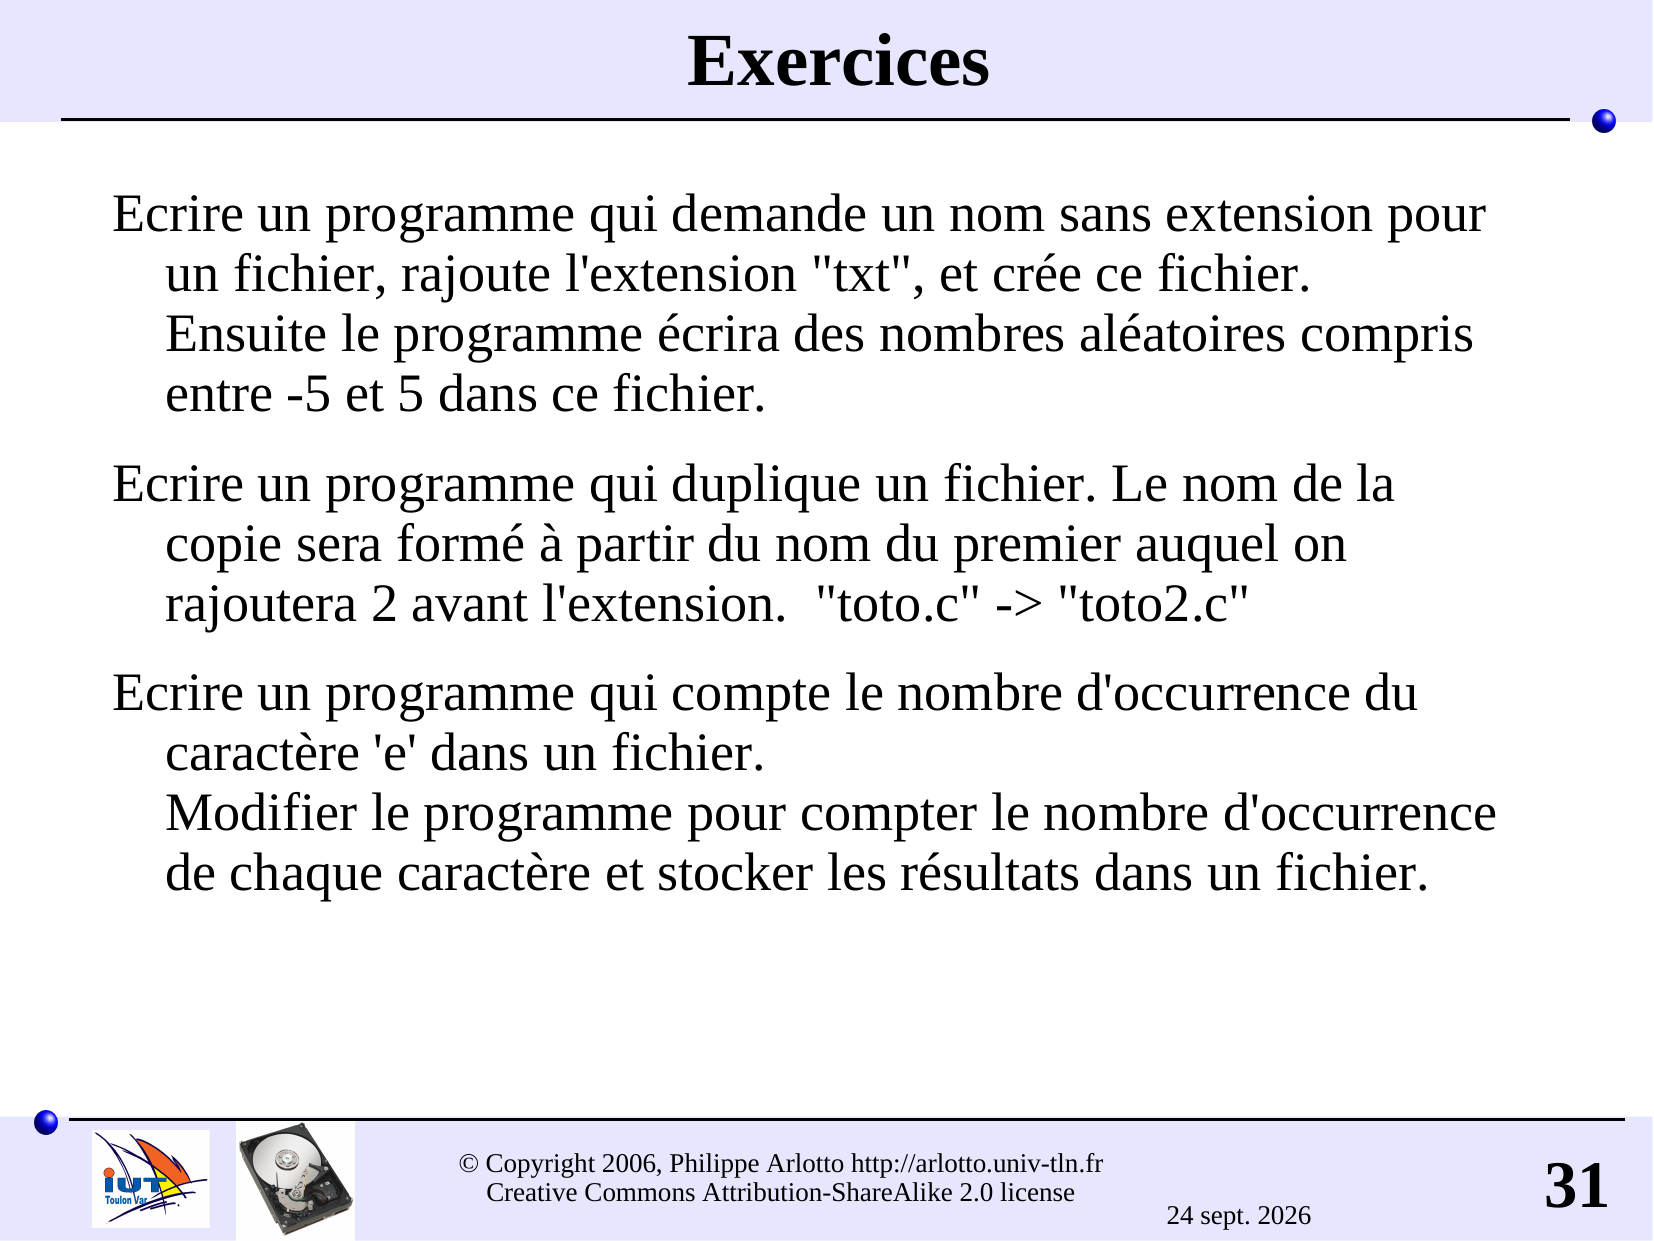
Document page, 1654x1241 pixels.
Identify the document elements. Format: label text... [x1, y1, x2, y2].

picture [236, 1121, 355, 1241]
list Ecrire un programme qui demande un nom sans extension pour un fichier, rajoute l'extension "txt", et crée ce fichier. Ensuite le programme écrira des nombres aléatoires compris entre -5 et 5 dans ce fichier. Ecrire un programme qui duplique un fichier. Le nom de la copie sera formé à partir du nom du premier auquel on rajoutera 2 avant l'extension. "toto.c" -> "toto2.c" Ecrire un programme qui compte le nombre d'occurrence du caractère 'e' dans un fichier. Modifier le programme pour compter le nombre d'occurrence de chaque caractère et stocker les résultats dans un fichier. [94, 183, 1506, 1034]
title Exercices [95, 14, 1585, 107]
